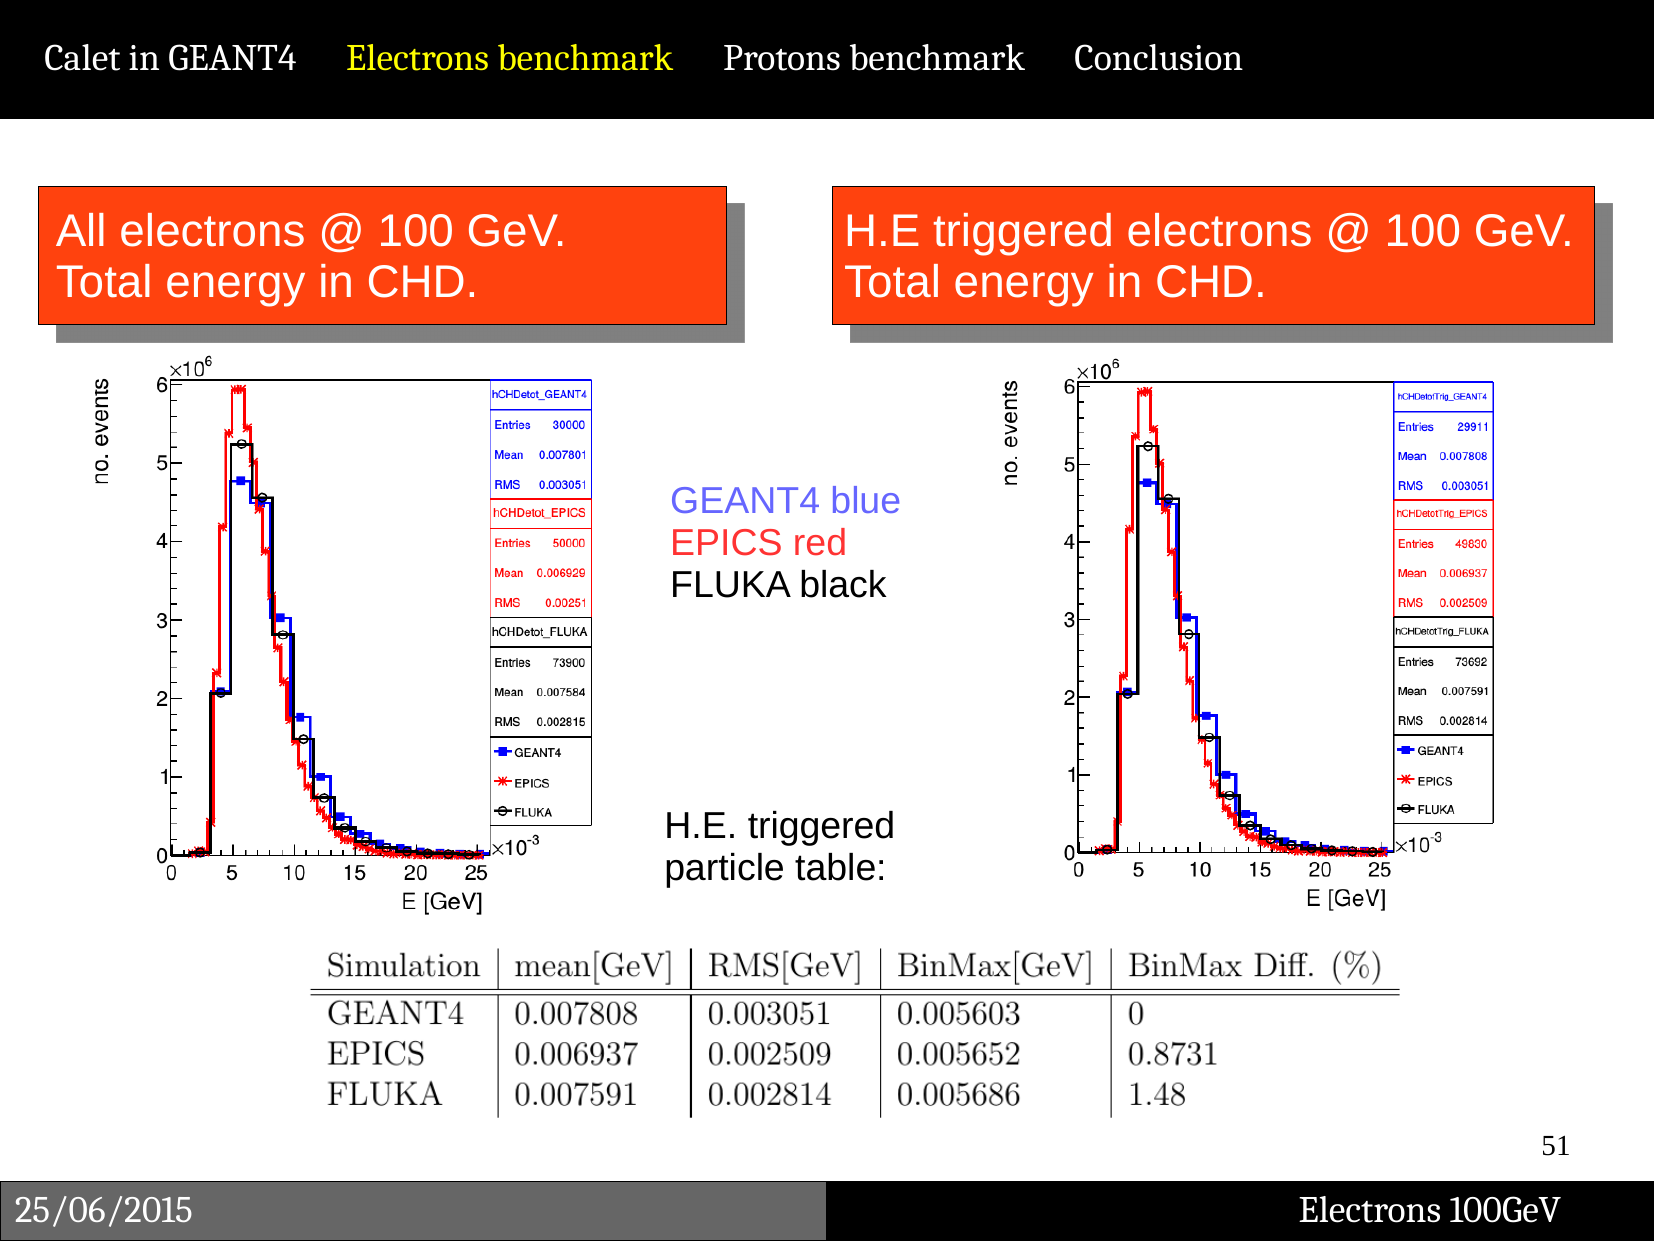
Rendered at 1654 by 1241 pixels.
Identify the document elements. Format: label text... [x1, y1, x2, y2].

text_box [0, 0, 1654, 119]
text_box Calet in GEANT4 Electrons benchmark Protons benchmark Conclusion [29, 29, 1625, 89]
text_box All electrons @ 100 GeV. Total energy in CHD. [41, 197, 688, 384]
picture [996, 354, 1499, 916]
text_box [0, 1181, 1283, 1241]
text_box [38, 186, 727, 325]
text_box Electrons 100GeV [1283, 1181, 1648, 1241]
text_box [1648, 1181, 1654, 1241]
text_box H.E. triggered particle table: [649, 797, 916, 897]
text_box GEANT4 blue EPICS red FLUKA black [655, 472, 922, 614]
picture [88, 354, 606, 916]
picture [283, 940, 1406, 1123]
text_box H.E triggered electrons @ 100 GeV. Total energy in CHD. [829, 197, 1619, 325]
text_box 25/06/2015 [0, 1181, 246, 1240]
text_box [832, 186, 1595, 197]
